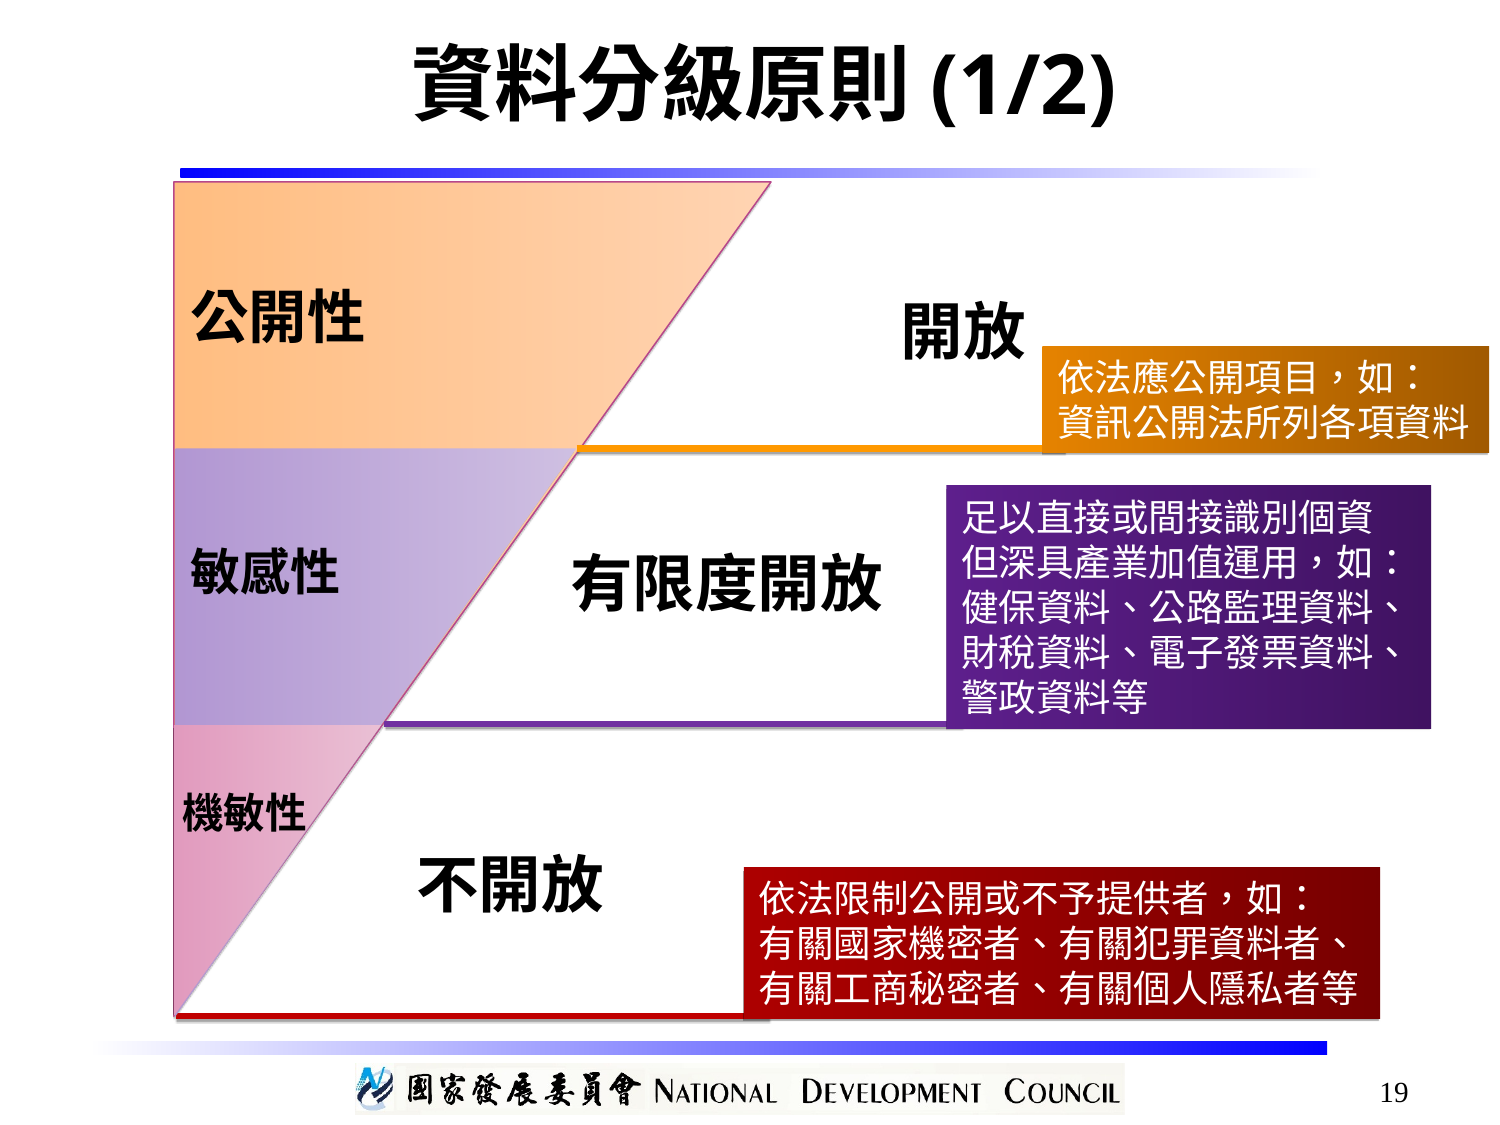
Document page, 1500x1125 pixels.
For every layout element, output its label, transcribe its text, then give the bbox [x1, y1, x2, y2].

text_box 足以直接或間接識別個資 但深具產業加值運用，如： 健保資料、公路監理資料、 財稅資料、電子發票資料、 警政資料等 [946, 485, 1432, 729]
text_box 開放 [885, 284, 1043, 376]
text_box 機敏性 [166, 779, 324, 846]
text_box 公開性 [174, 272, 382, 359]
text_box 不開放 [401, 837, 622, 929]
text_box [173, 181, 772, 807]
text_box 19 [1364, 1070, 1490, 1106]
text_box 有限度開放 [555, 536, 902, 628]
text_box [173, 846, 296, 1017]
text_box 依法應公開項目，如： 資訊公開法所列各項資料 [1042, 346, 1490, 453]
text_box 資料分級原則(1/2) [108, 23, 1420, 164]
text_box 敏感性 [174, 533, 357, 609]
text_box 依法限制公開或不予提供者，如： 有關國家機密者、有關犯罪資料者、 有關工商秘密者、有關個人隱私者等 [743, 867, 1381, 1019]
